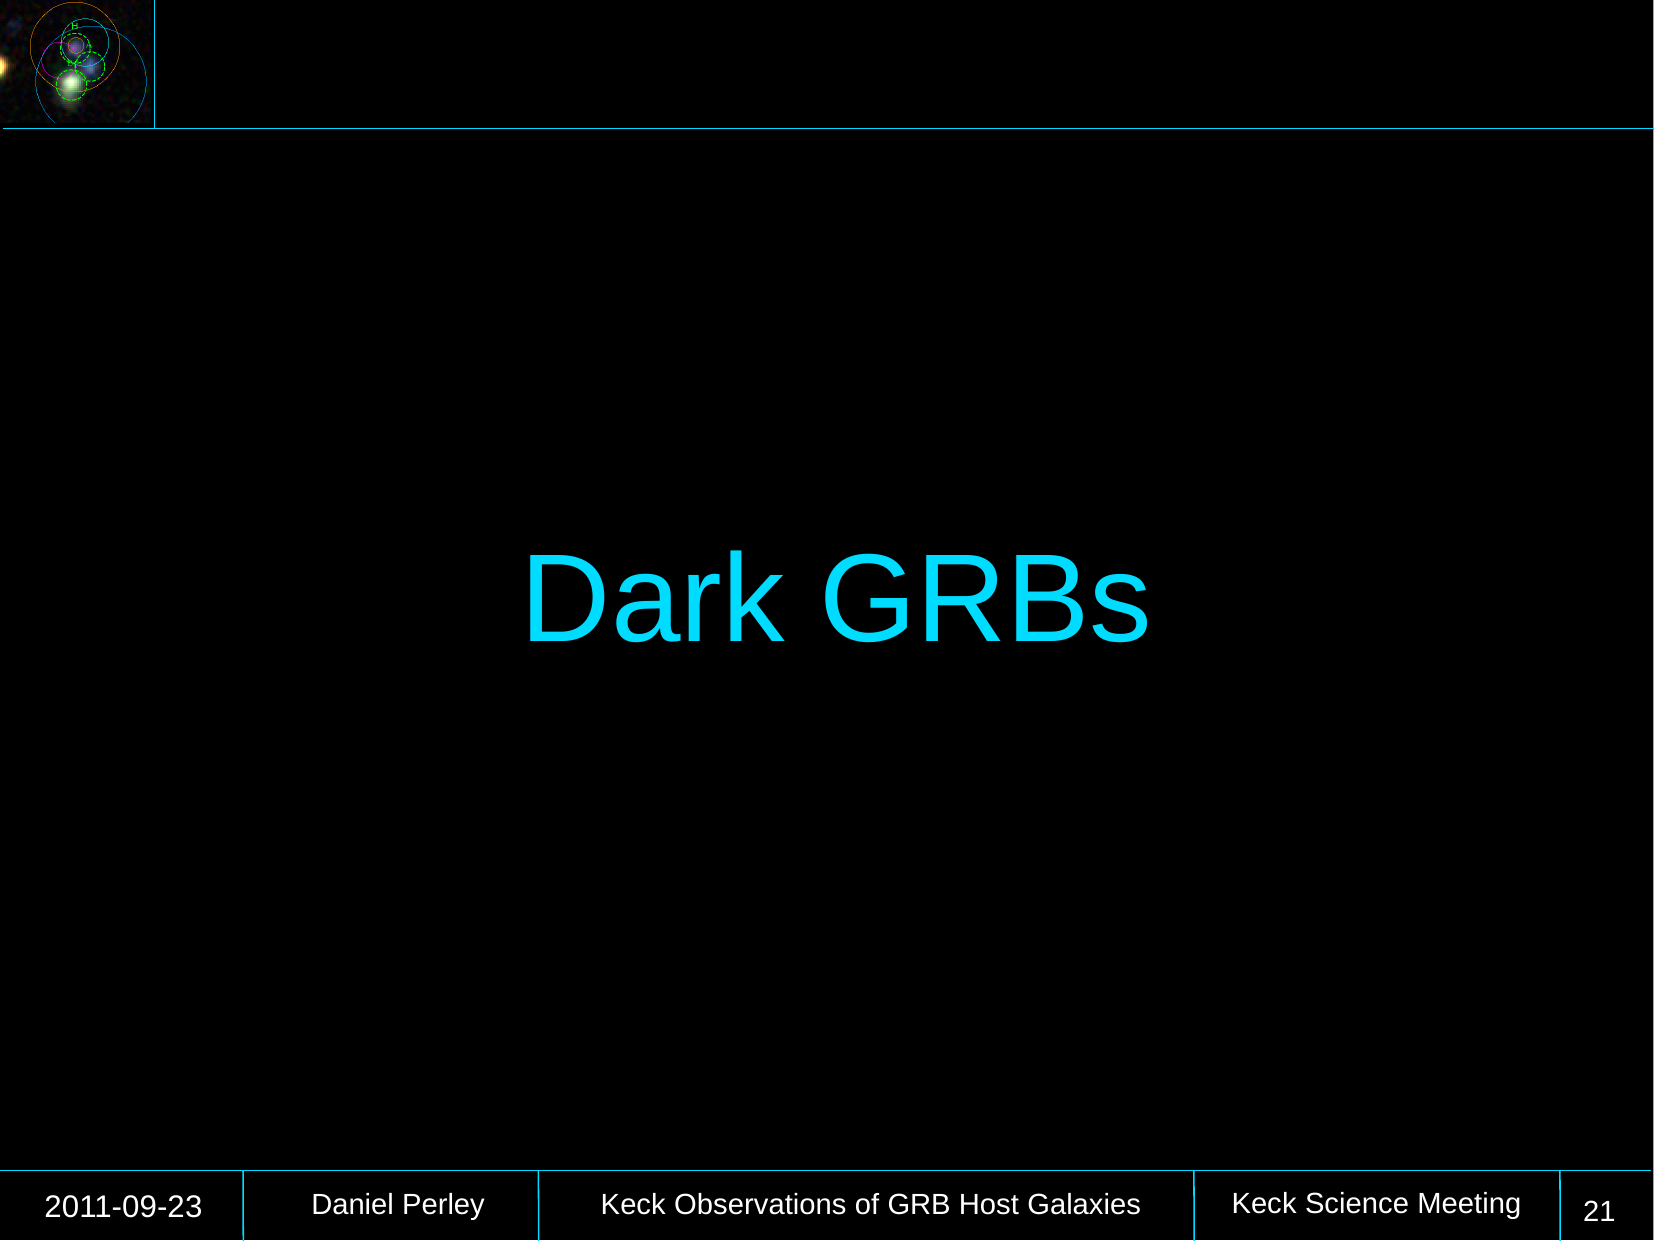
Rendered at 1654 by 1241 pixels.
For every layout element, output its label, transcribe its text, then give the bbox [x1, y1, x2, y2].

picture [0, 0, 151, 123]
text_box Dark GRBs [124, 520, 1550, 676]
